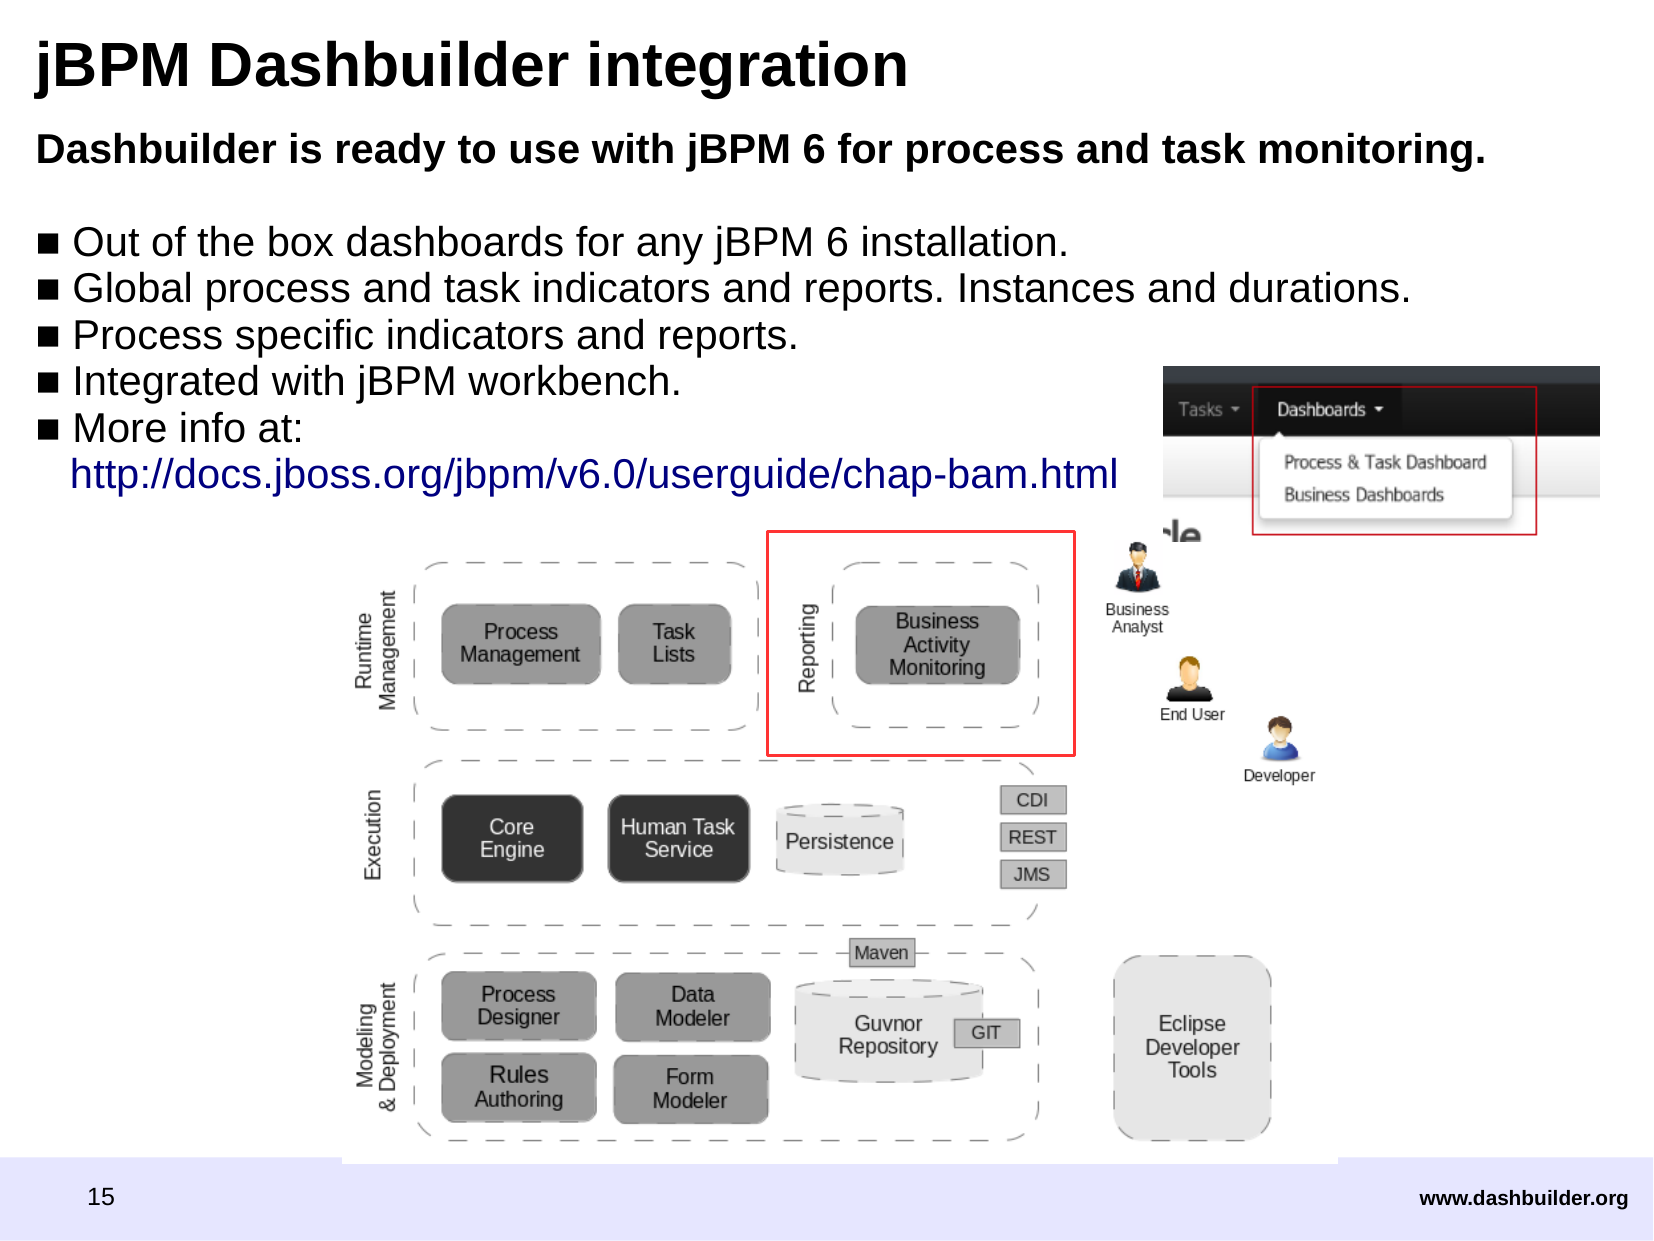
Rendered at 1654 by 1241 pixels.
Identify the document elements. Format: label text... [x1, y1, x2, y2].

title Dashbuilder is ready to use with jBPM 6 for process and task monitoring. ■ Out of the box dashboards for any jBPM 6 installation. ■ Global process and task indicators and reports. Instances and durations. ■ Process specific indicators and reports. ■ Integrated with jBPM workbench. ■ More info at: http://docs.jboss.org/jbpm/v6.0/userguide/chap-bam.html [35, 125, 1613, 591]
title jBPM Dashbuilder integration [35, 5, 1606, 125]
picture [342, 366, 1600, 1164]
